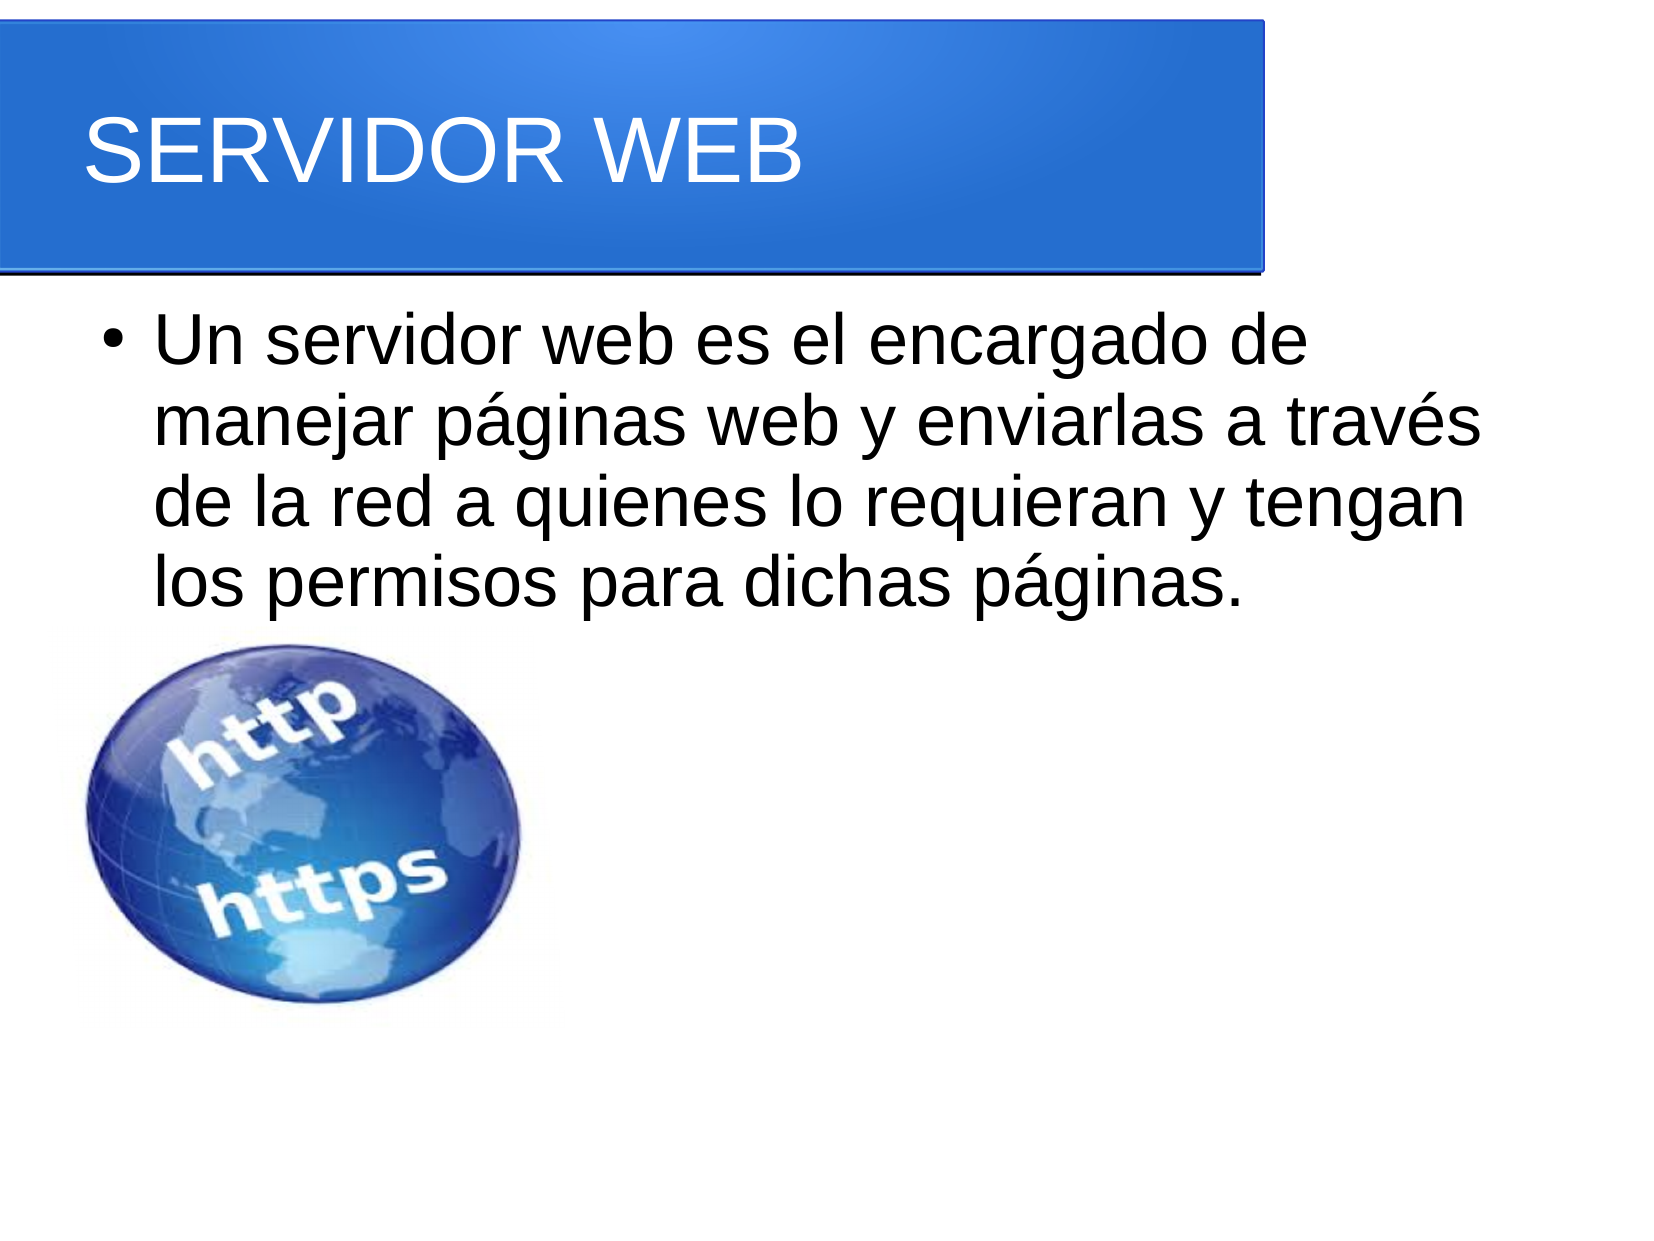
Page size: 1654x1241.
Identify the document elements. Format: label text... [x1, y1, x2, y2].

title SERVIDOR WEB [82, 47, 1235, 252]
picture [47, 626, 565, 1028]
list Un servidor web es el encargado de manejar páginas web y enviarlas a través de la red a quienes lo requieran y tengan los permisos para dichas páginas. [82, 299, 1571, 1019]
